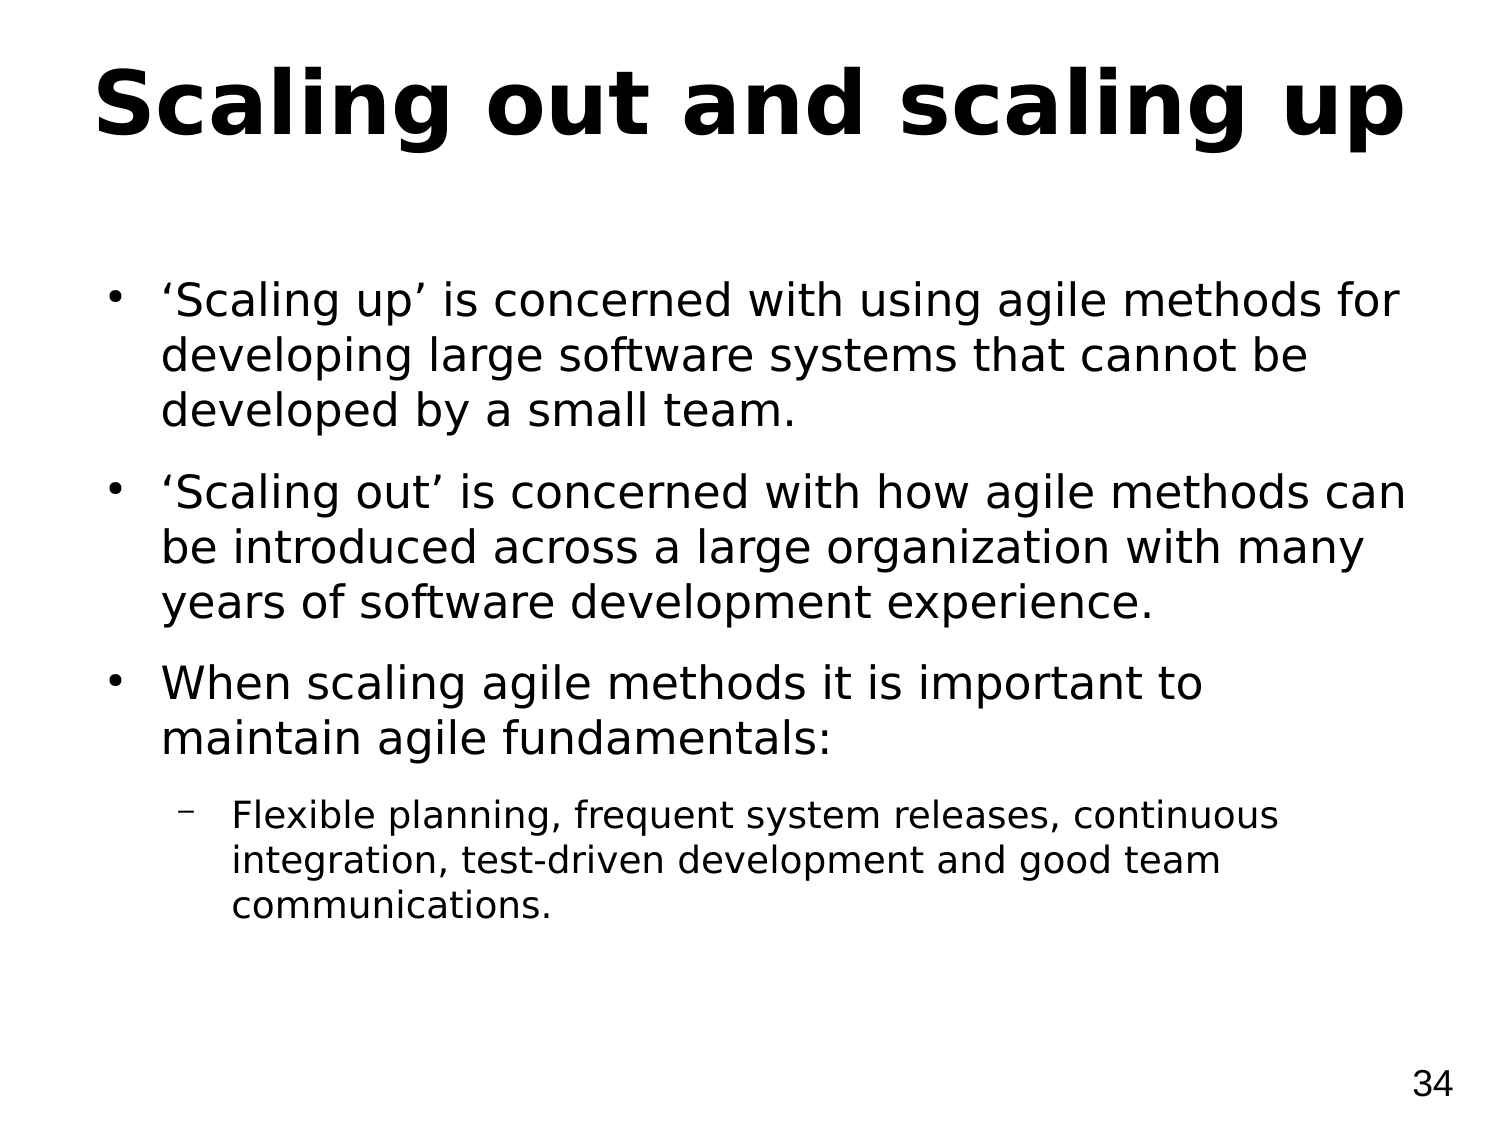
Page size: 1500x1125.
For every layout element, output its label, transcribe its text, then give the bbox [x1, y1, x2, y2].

list ‘Scaling up’ is concerned with using agile methods for developing large software systems that cannot be developed by a small team. ‘Scaling out’ is concerned with how agile methods can be introduced across a large organization with many years of software development experience. When scaling agile methods it is important to maintain agile fundamentals: Flexible planning, frequent system releases, continuous integration, test-driven development and good team communications. [75, 263, 1425, 1063]
title Scaling out and scaling up [75, 33, 1425, 166]
